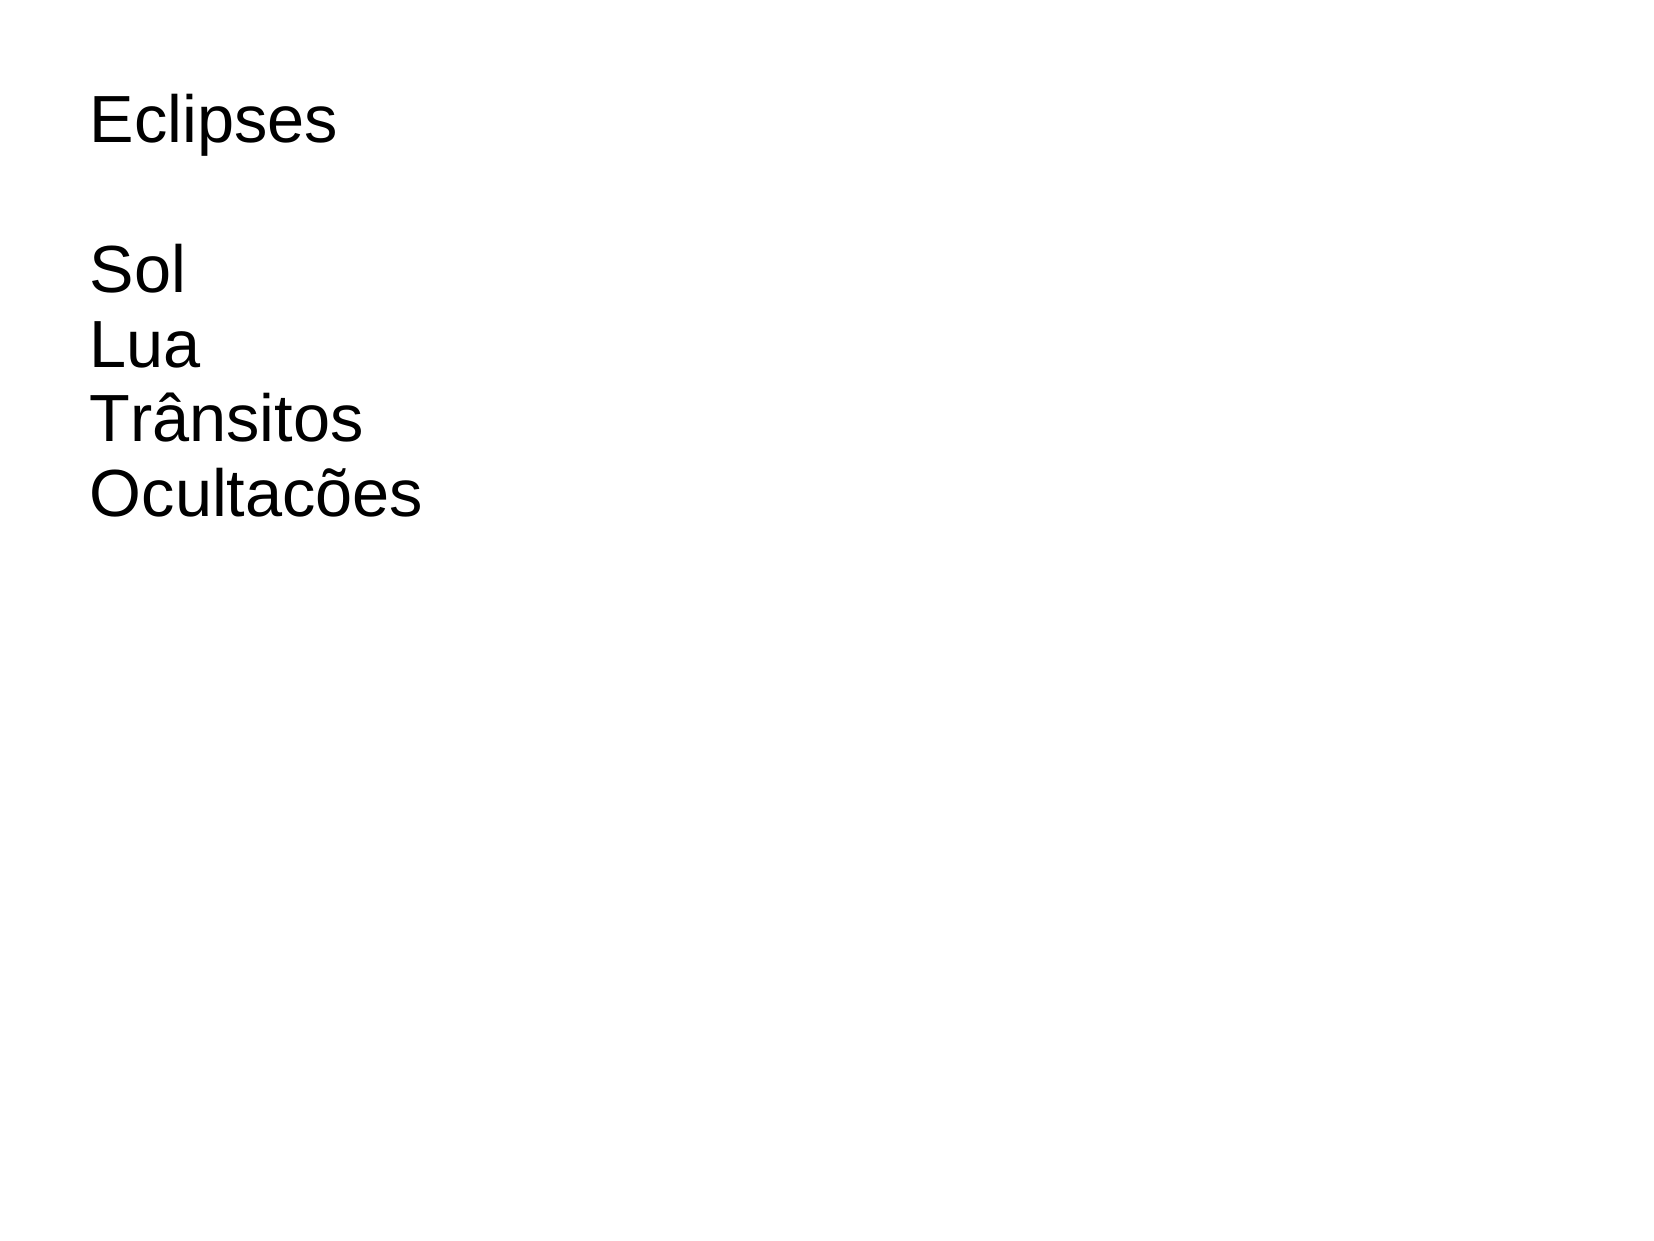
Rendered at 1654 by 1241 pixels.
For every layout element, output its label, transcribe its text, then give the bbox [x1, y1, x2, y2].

text_box Eclipses Sol Lua Trânsitos Ocultacões [75, 75, 439, 537]
